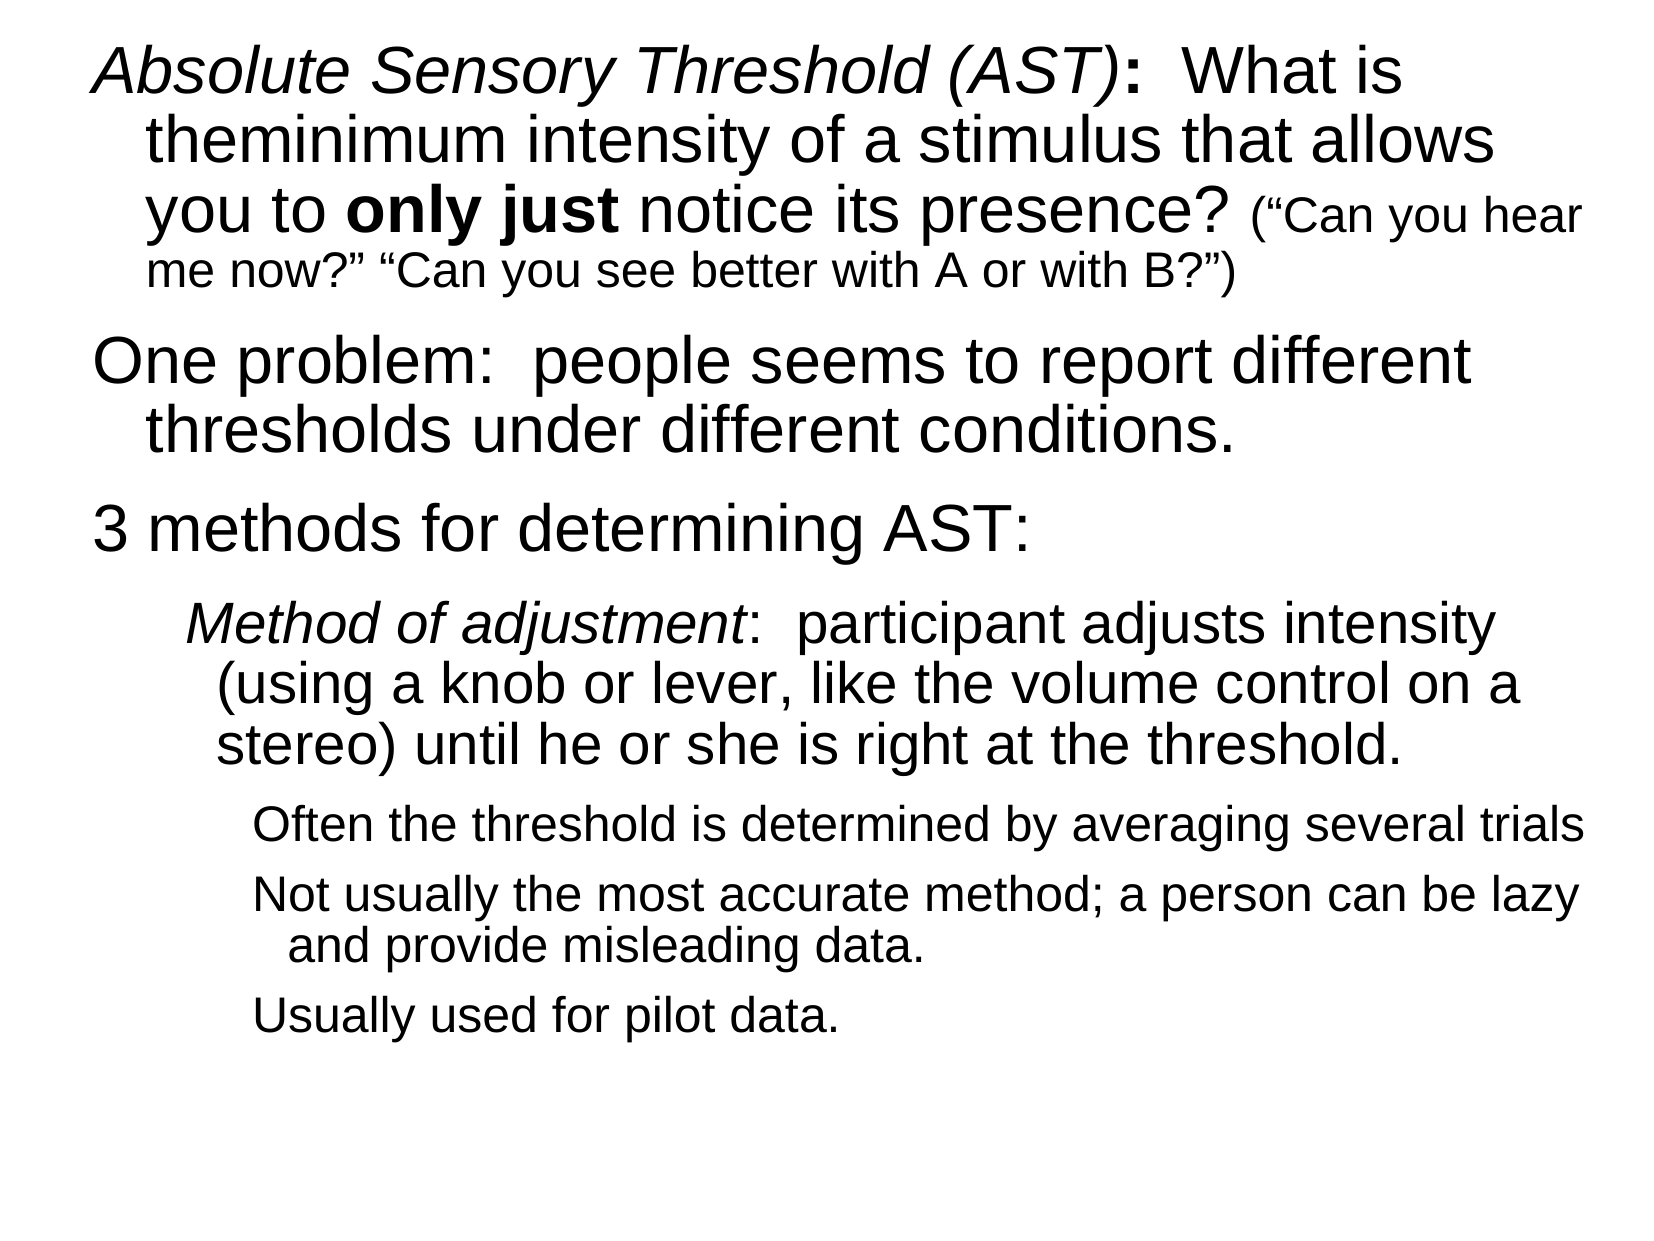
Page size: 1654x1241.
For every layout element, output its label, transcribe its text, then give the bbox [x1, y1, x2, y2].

list Absolute Sensory Threshold (AST): What is theminimum intensity of a stimulus that allows you to only just notice its presence? (“Can you hear me now?” “Can you see better with A or with B?”) One problem: people seems to report different thresholds under different conditions. 3 methods for determining AST: Method of adjustment: participant adjusts intensity (using a knob or lever, like the volume control on a stereo) until he or she is right at the threshold. Often the threshold is determined by averaging several trials Not usually the most accurate method; a person can be lazy and provide misleading data. Usually used for pilot data. [74, 37, 1605, 1163]
